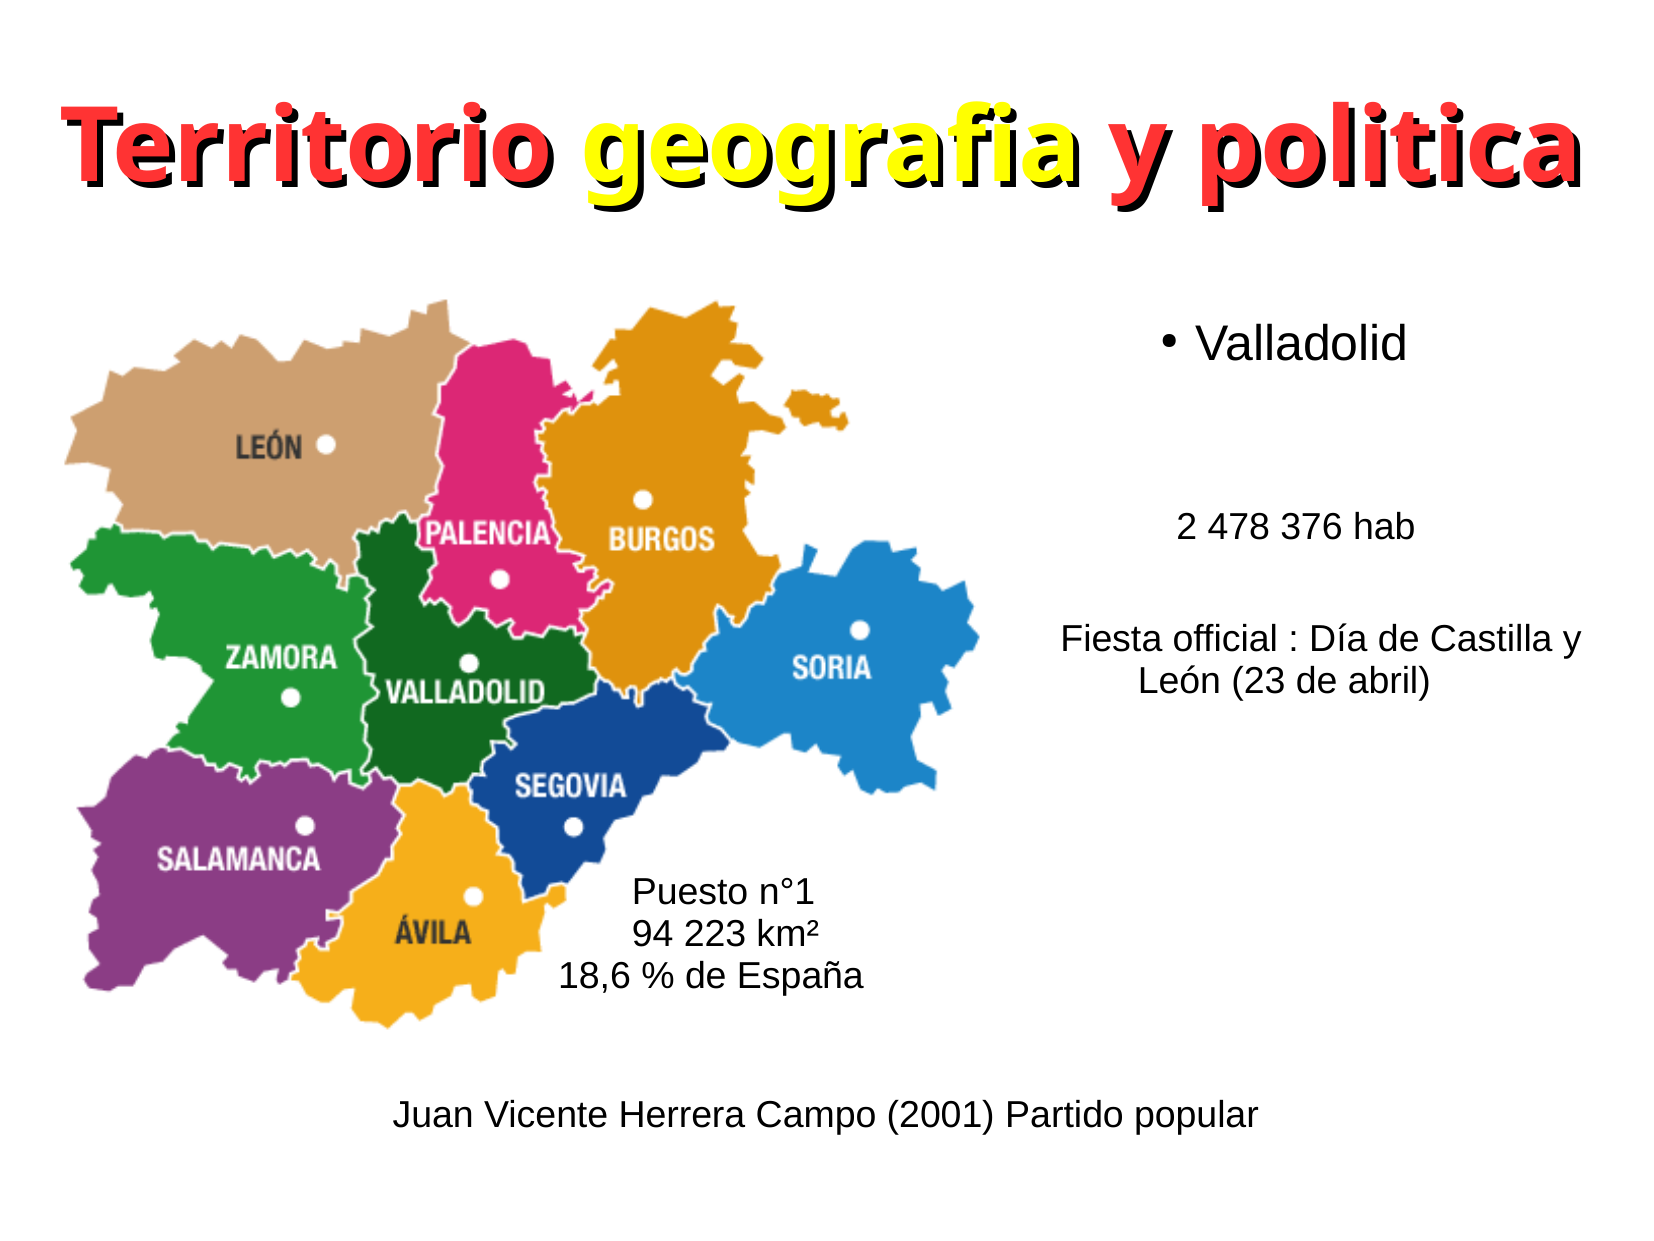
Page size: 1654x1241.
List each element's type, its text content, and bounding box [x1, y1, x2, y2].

title Territorio geografia y politica [0, 0, 1654, 308]
text_box Fiesta official : Día de Castilla y León (23 de abril) [944, 609, 1624, 709]
text_box Puesto n°1 94 223 km² 18,6 % de España [543, 862, 925, 1004]
text_box Valladolid [1145, 307, 1501, 378]
picture [59, 286, 990, 1040]
text_box Juan Vicente Herrera Campo (2001) Partido popular [377, 1086, 1276, 1241]
text_box 2 478 376 hab [1126, 498, 1571, 598]
